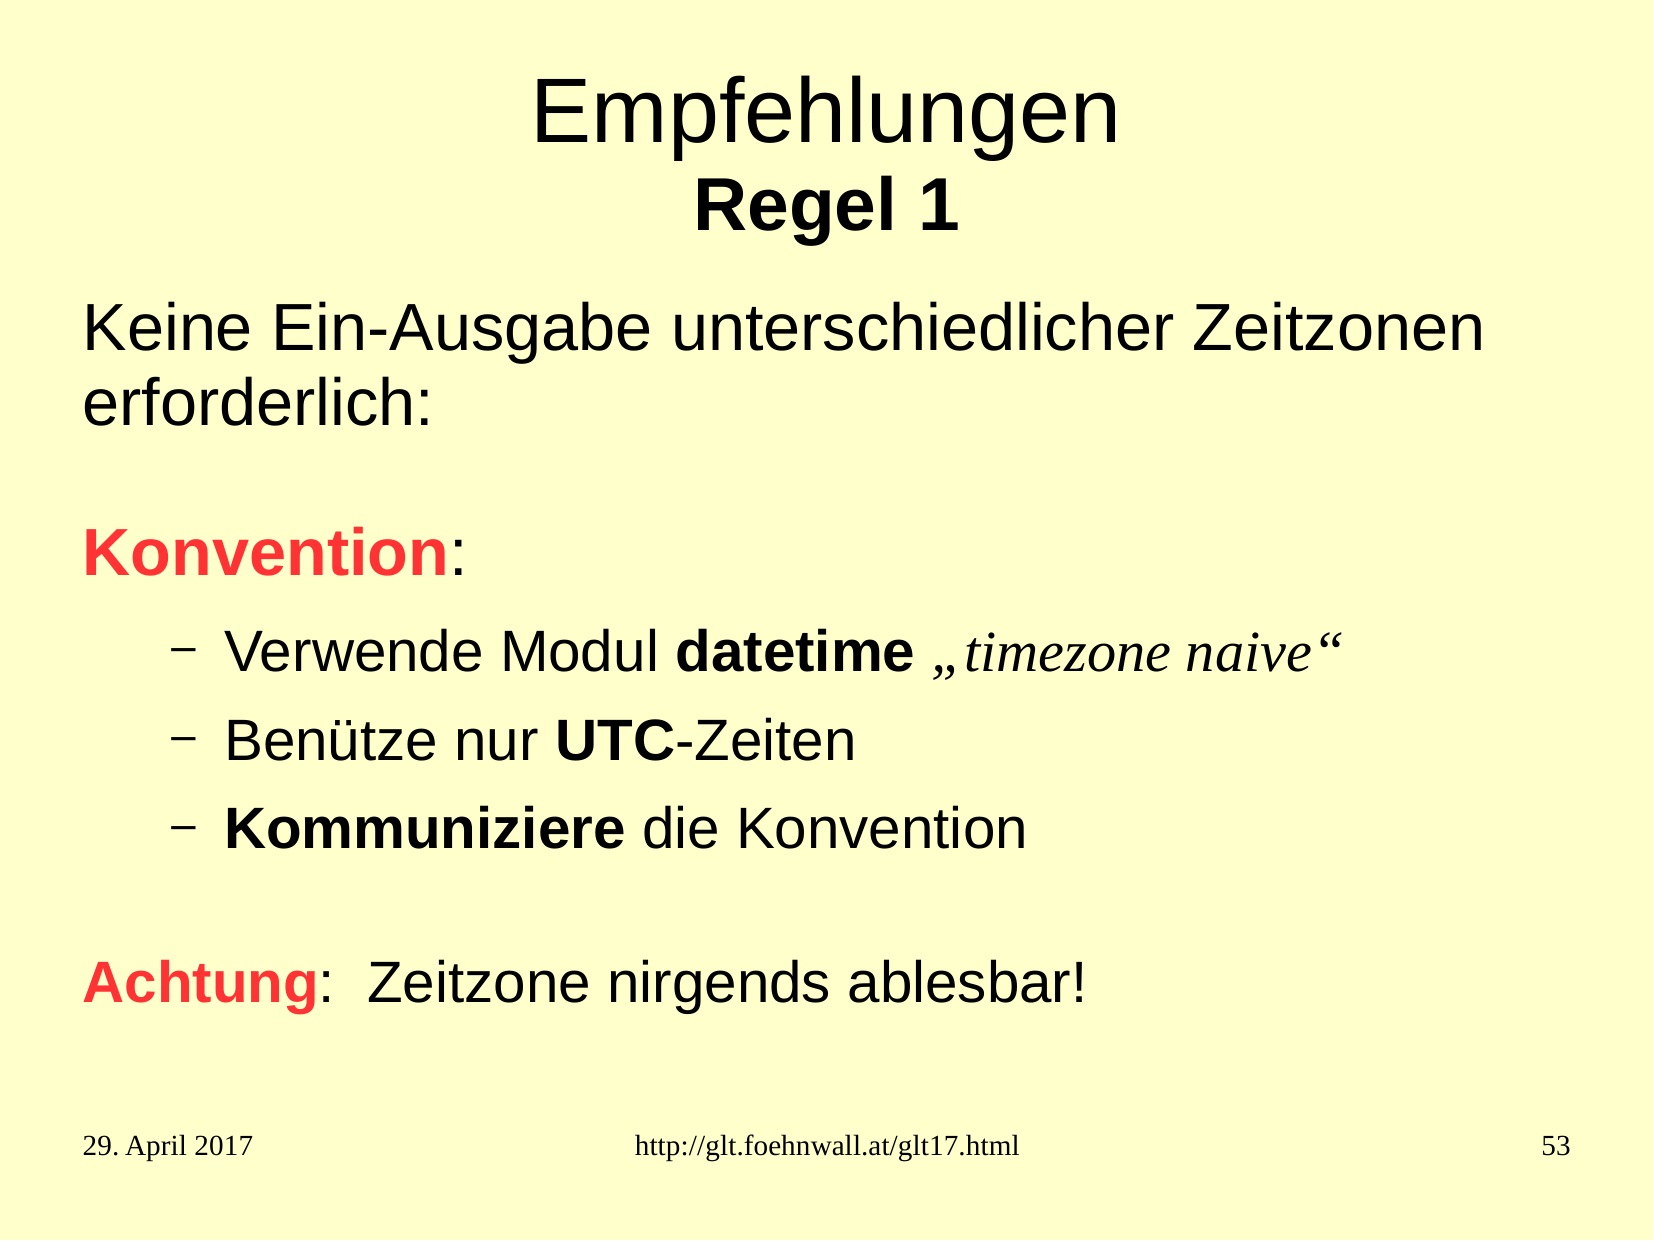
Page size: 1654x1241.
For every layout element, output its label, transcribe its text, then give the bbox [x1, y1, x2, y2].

title Empfehlungen Regel 1 [82, 49, 1571, 257]
list Keine Ein-Ausgabe unterschiedlicher Zeitzonen erforderlich: Konvention: Verwende Modul datetime „timezone naive“ Benütze nur UTC-Zeiten Kommuniziere die Konvention Achtung: Zeitzone nirgends ablesbar! [82, 290, 1571, 1087]
